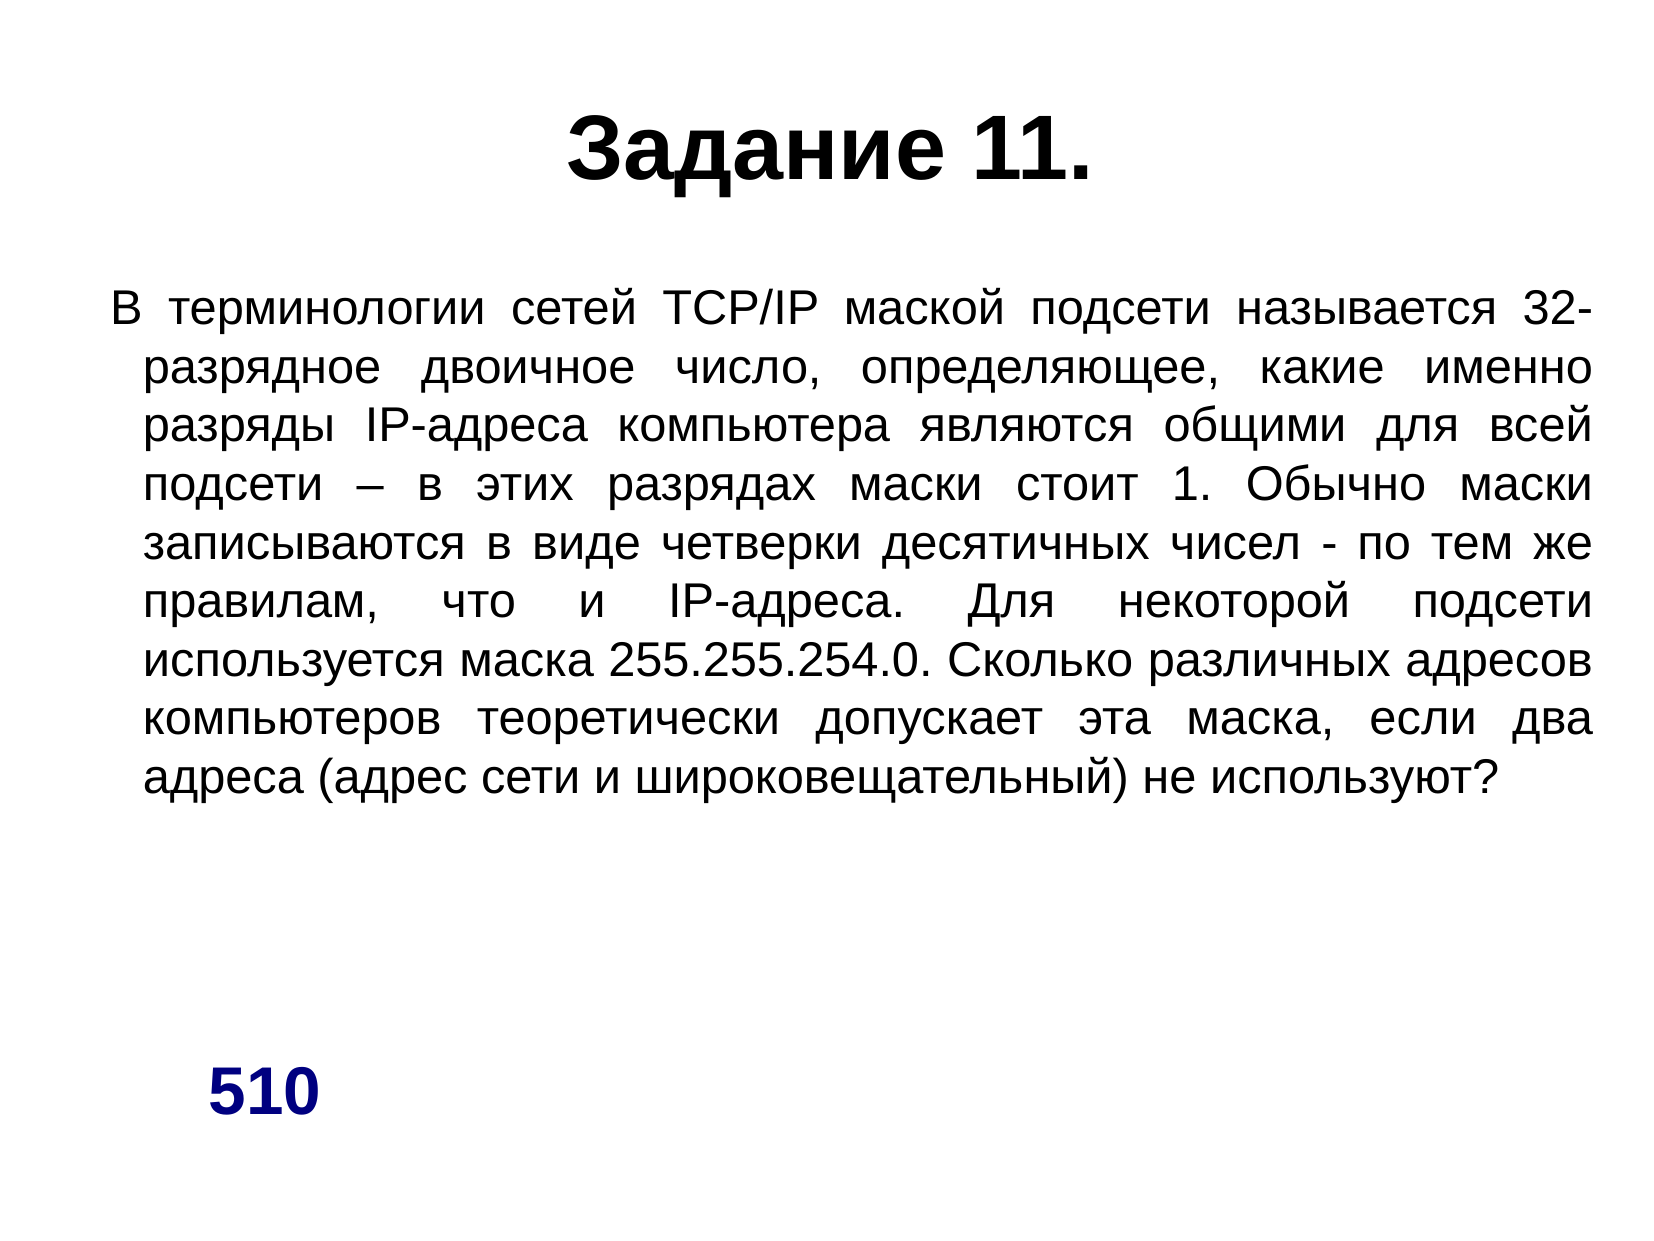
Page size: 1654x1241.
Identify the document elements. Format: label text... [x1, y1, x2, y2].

list В терминологии сетей TCP/IP маской подсети называется 32-разрядное двоичное число, определяющее, какие именно разряды IP-адреса компьютера являются общими для всей подсети – в этих разрядах маски стоит 1. Обычно маски записываются в виде четверки десятичных чисел - по тем же правилам, что и IP-адреса. Для некоторой подсети используется маска 255.255.254.0. Сколько различных адресов компьютеров теоретически допускает эта маска, если два адреса (адрес сети и широковещательный) не используют? 510 [58, 268, 1609, 1194]
title Задание 11. [82, 68, 1571, 268]
